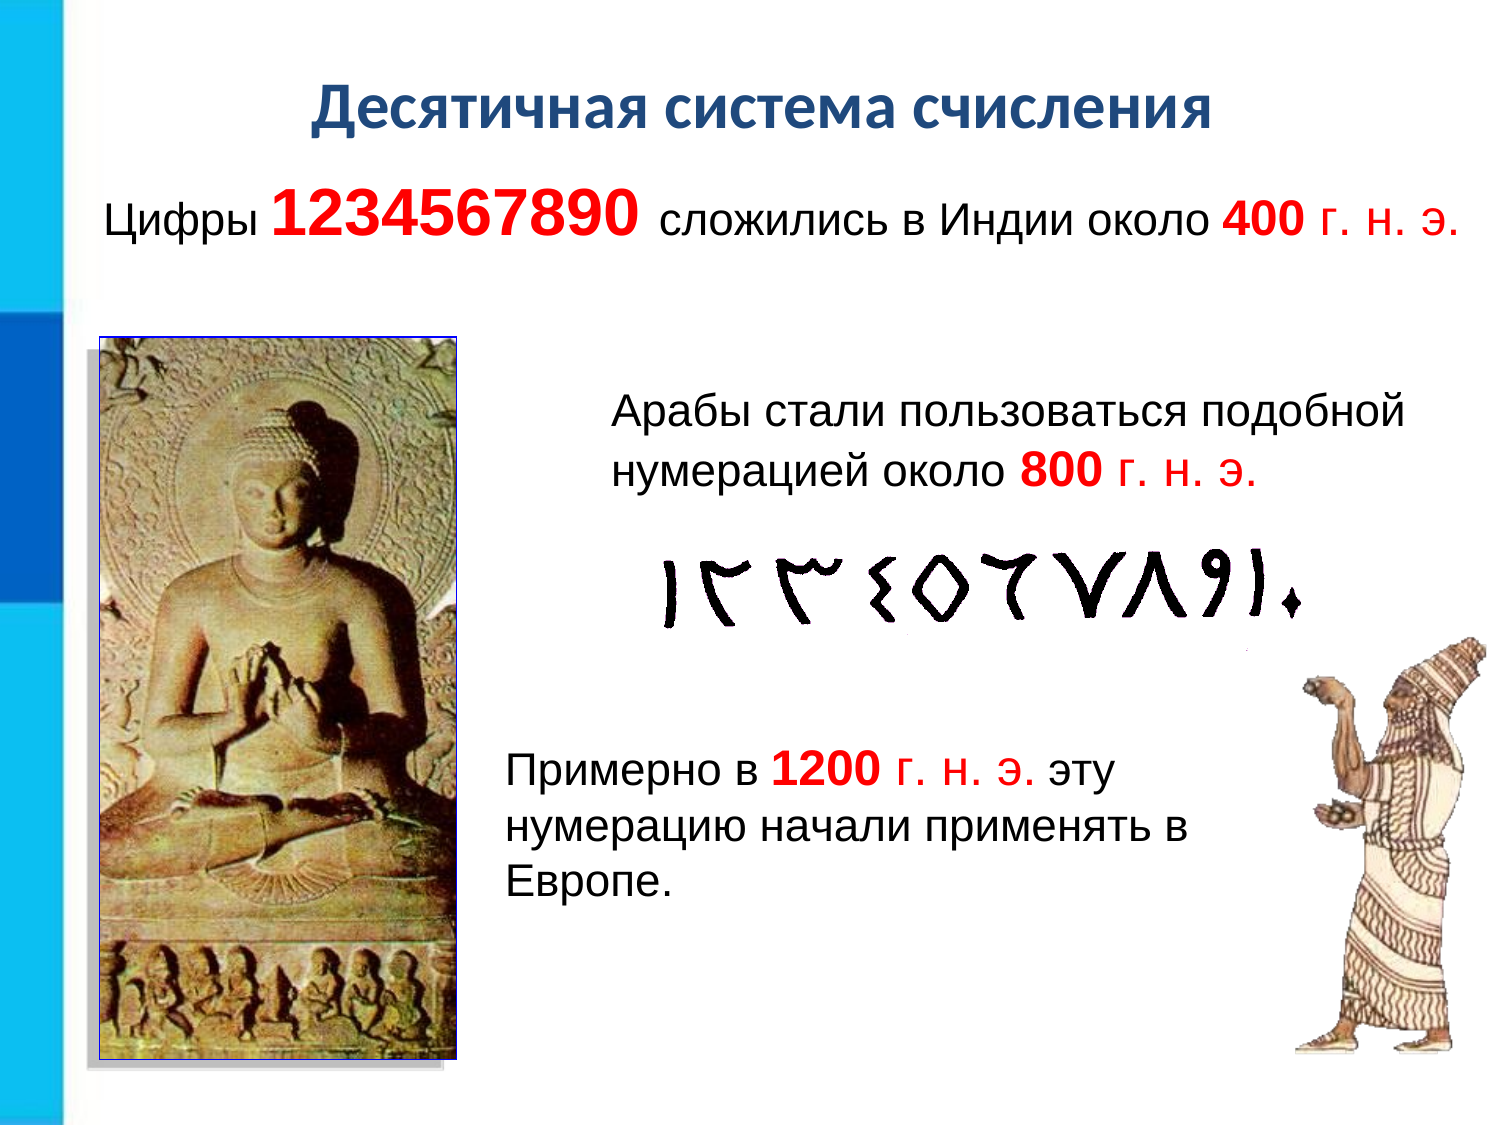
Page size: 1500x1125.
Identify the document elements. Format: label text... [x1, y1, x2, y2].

text_box Цифры 1234567890 сложились в Индии около 400 г. н. э. [88, 160, 1500, 257]
text_box Арабы стали пользоваться подобной нумерацией около 800 г. н. э. [596, 373, 1447, 504]
text_box Примерно в 1200 г. н. э. эту нумерацию начали применять в Европе. [490, 727, 1259, 914]
text_box Десятичная система счисления [76, 30, 1449, 173]
picture [0, 0, 1500, 1125]
